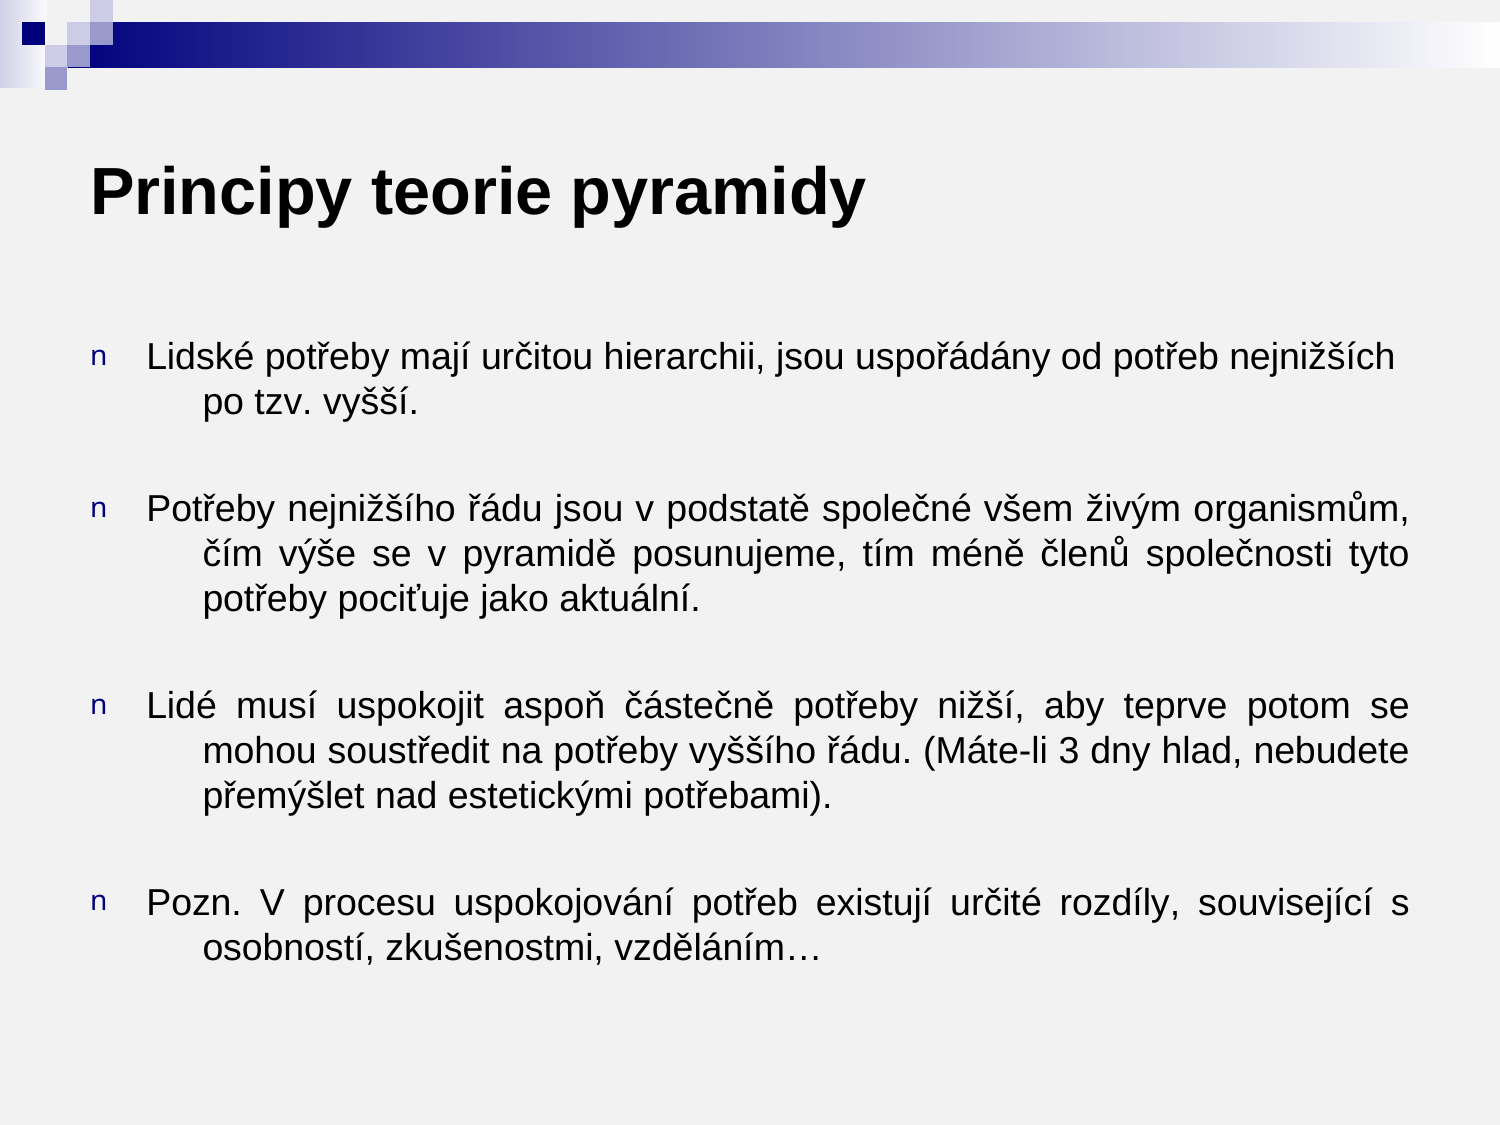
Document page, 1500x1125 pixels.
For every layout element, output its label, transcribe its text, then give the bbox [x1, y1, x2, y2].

list Lidské potřeby mají určitou hierarchii, jsou uspořádány od potřeb nejnižších po tzv. vyšší. Potřeby nejnižšího řádu jsou v podstatě společné všem živým organismům, čím výše se v pyramidě posunujeme, tím méně členů společnosti tyto potřeby pociťuje jako aktuální. Lidé musí uspokojit aspoň částečně potřeby nižší, aby teprve potom se mohou soustředit na potřeby vyššího řádu. (Máte-li 3 dny hlad, nebudete přemýšlet nad estetickými potřebami). Pozn. V procesu uspokojování potřeb existují určité rozdíly, související s osobností, zkušenostmi, vzděláním… [75, 324, 1426, 963]
title Principy teorie pyramidy [75, 75, 1426, 300]
